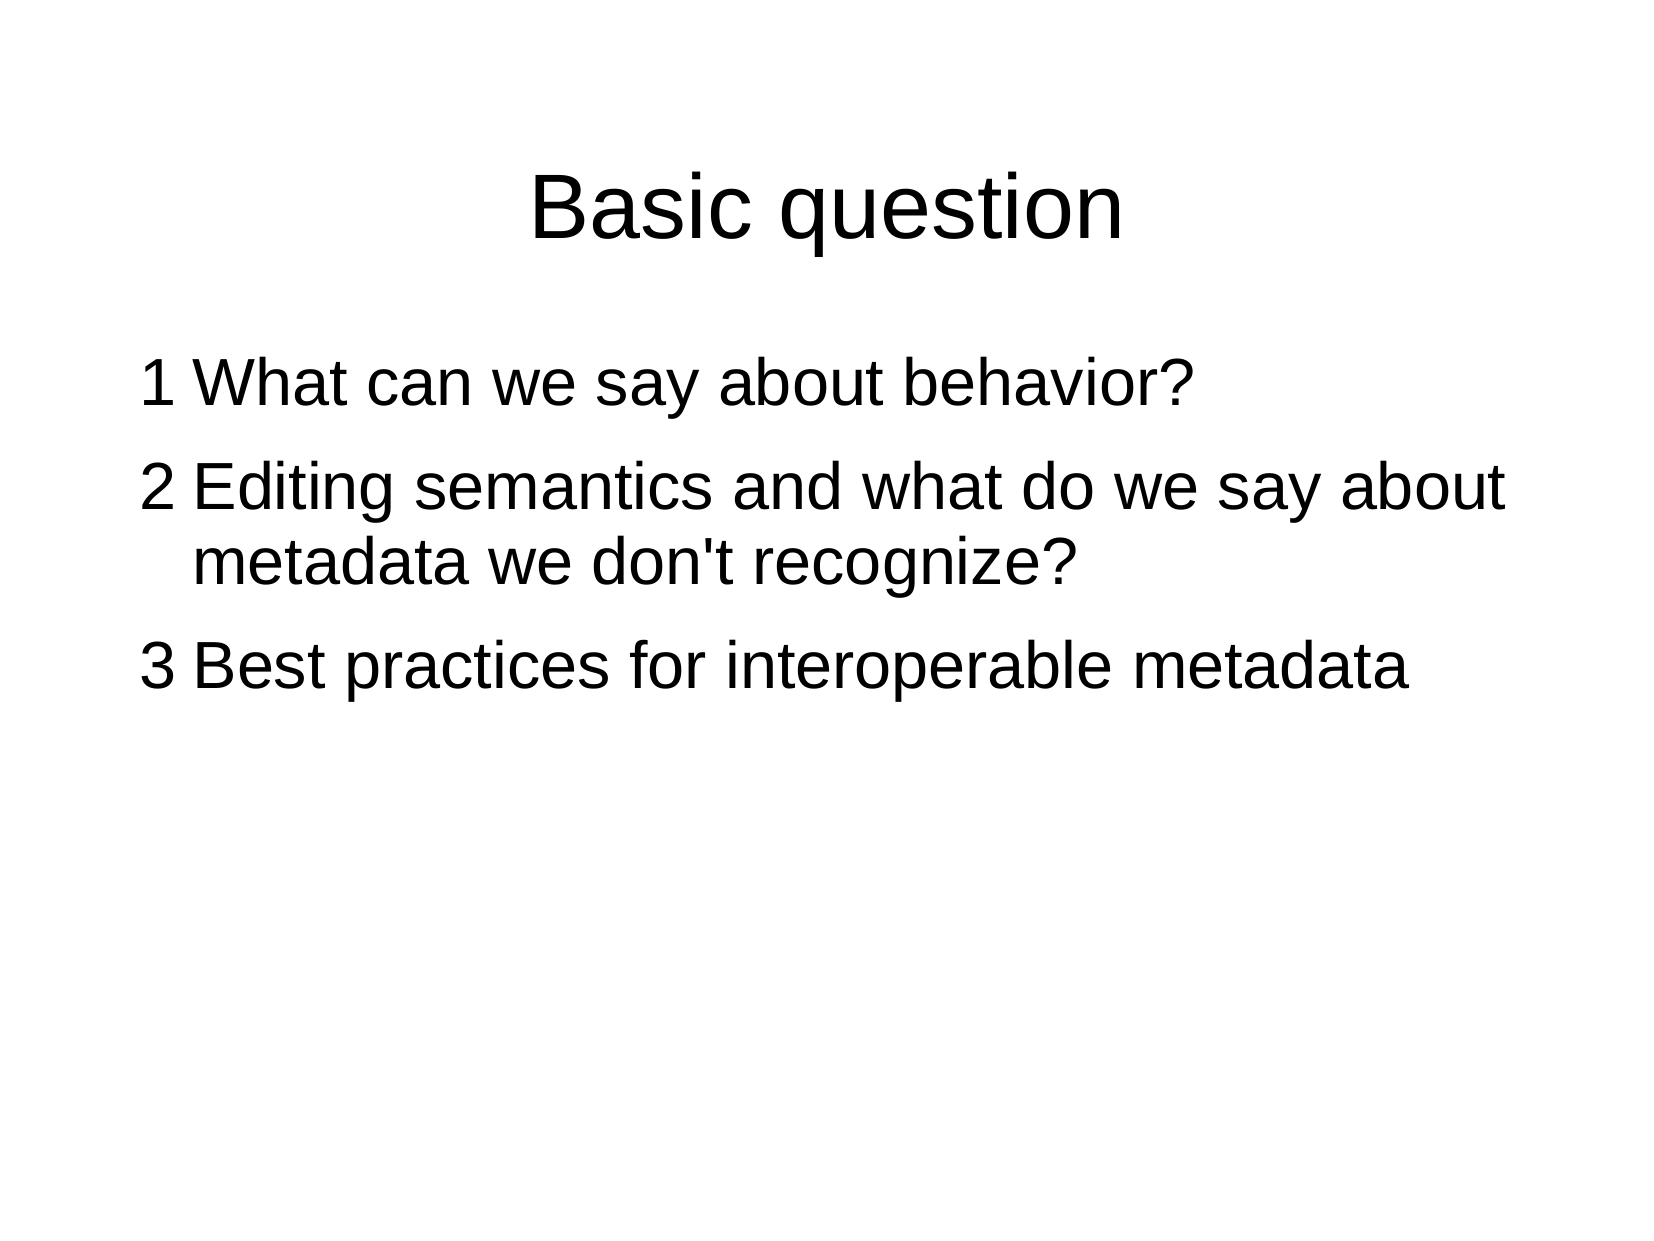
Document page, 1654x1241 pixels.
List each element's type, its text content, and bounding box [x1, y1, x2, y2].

list What can we say about behavior? Editing semantics and what do we say about metadata we don't recognize? Best practices for interoperable metadata [121, 344, 1534, 1127]
title Basic question [121, 102, 1534, 311]
